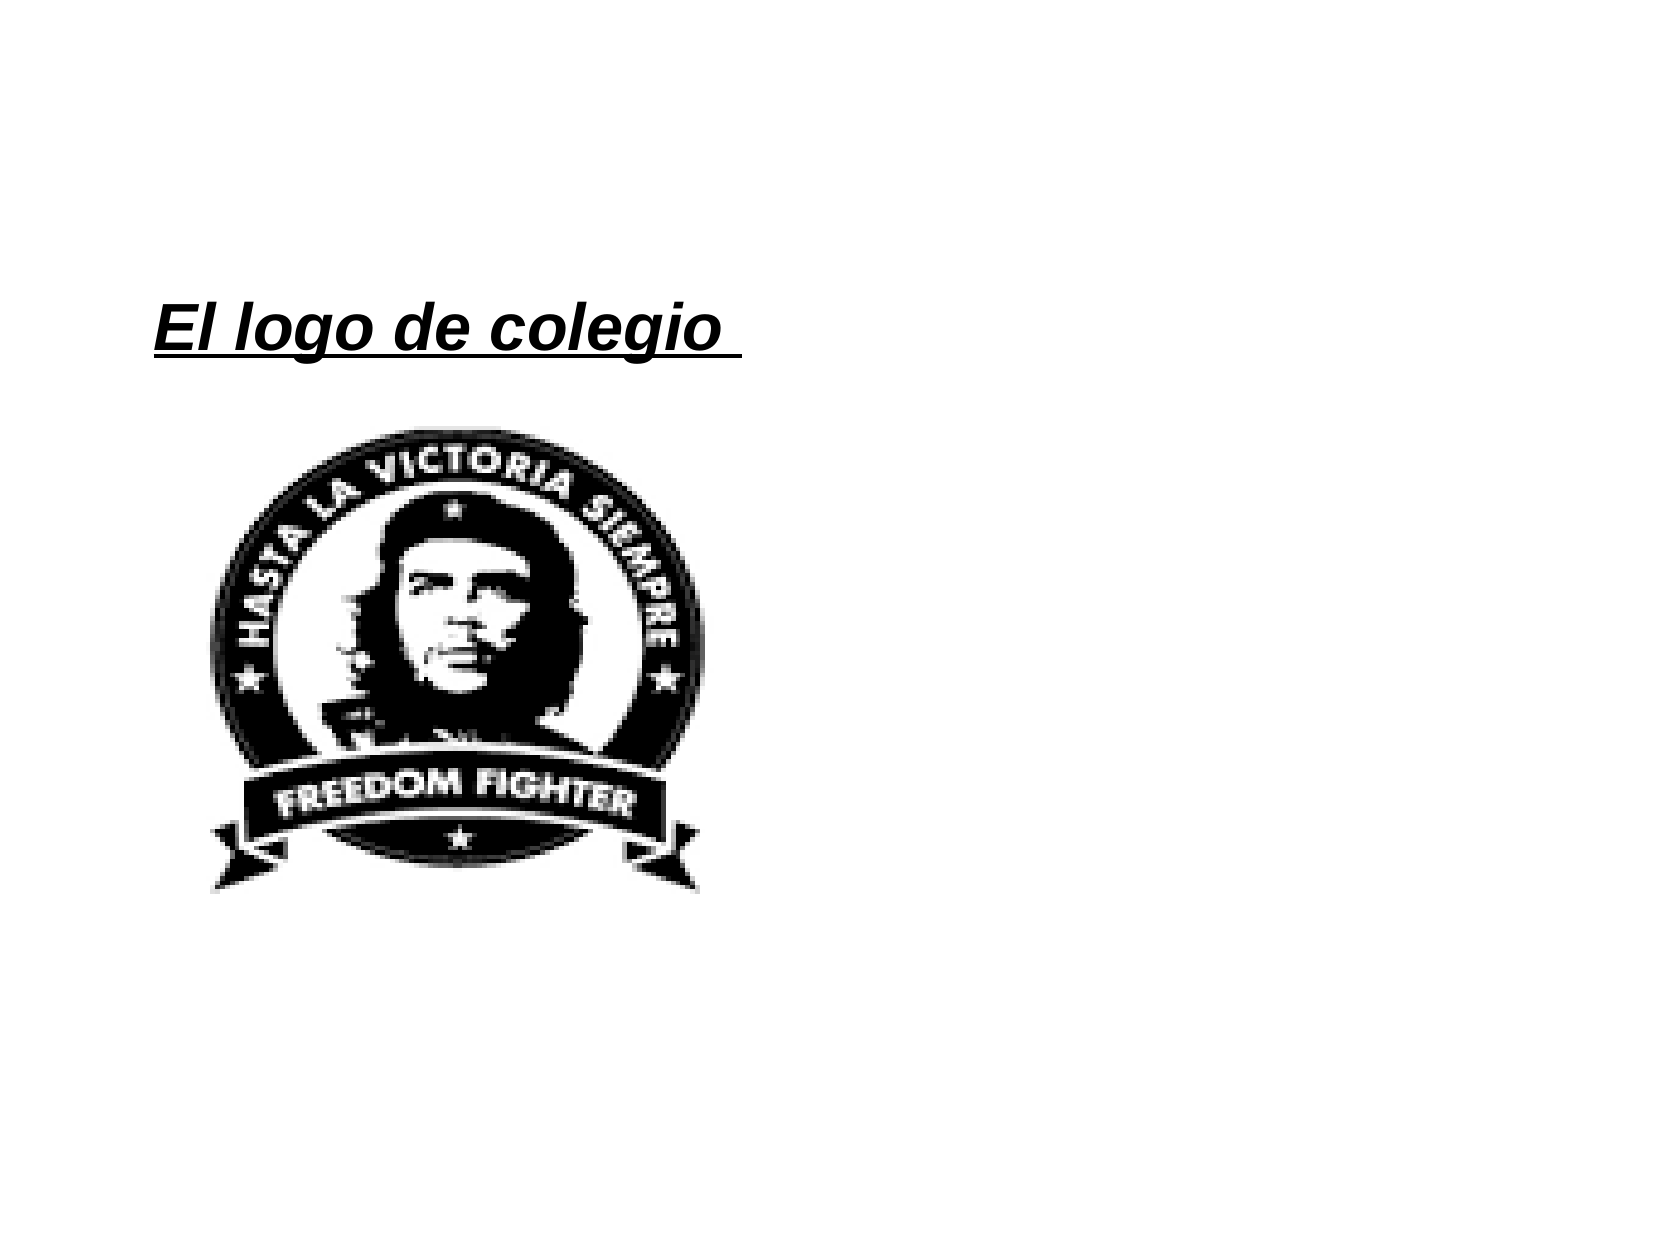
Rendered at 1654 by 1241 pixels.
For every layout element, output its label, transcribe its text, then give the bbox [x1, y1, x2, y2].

picture [177, 413, 739, 916]
list El logo de colegio [82, 290, 1571, 1109]
